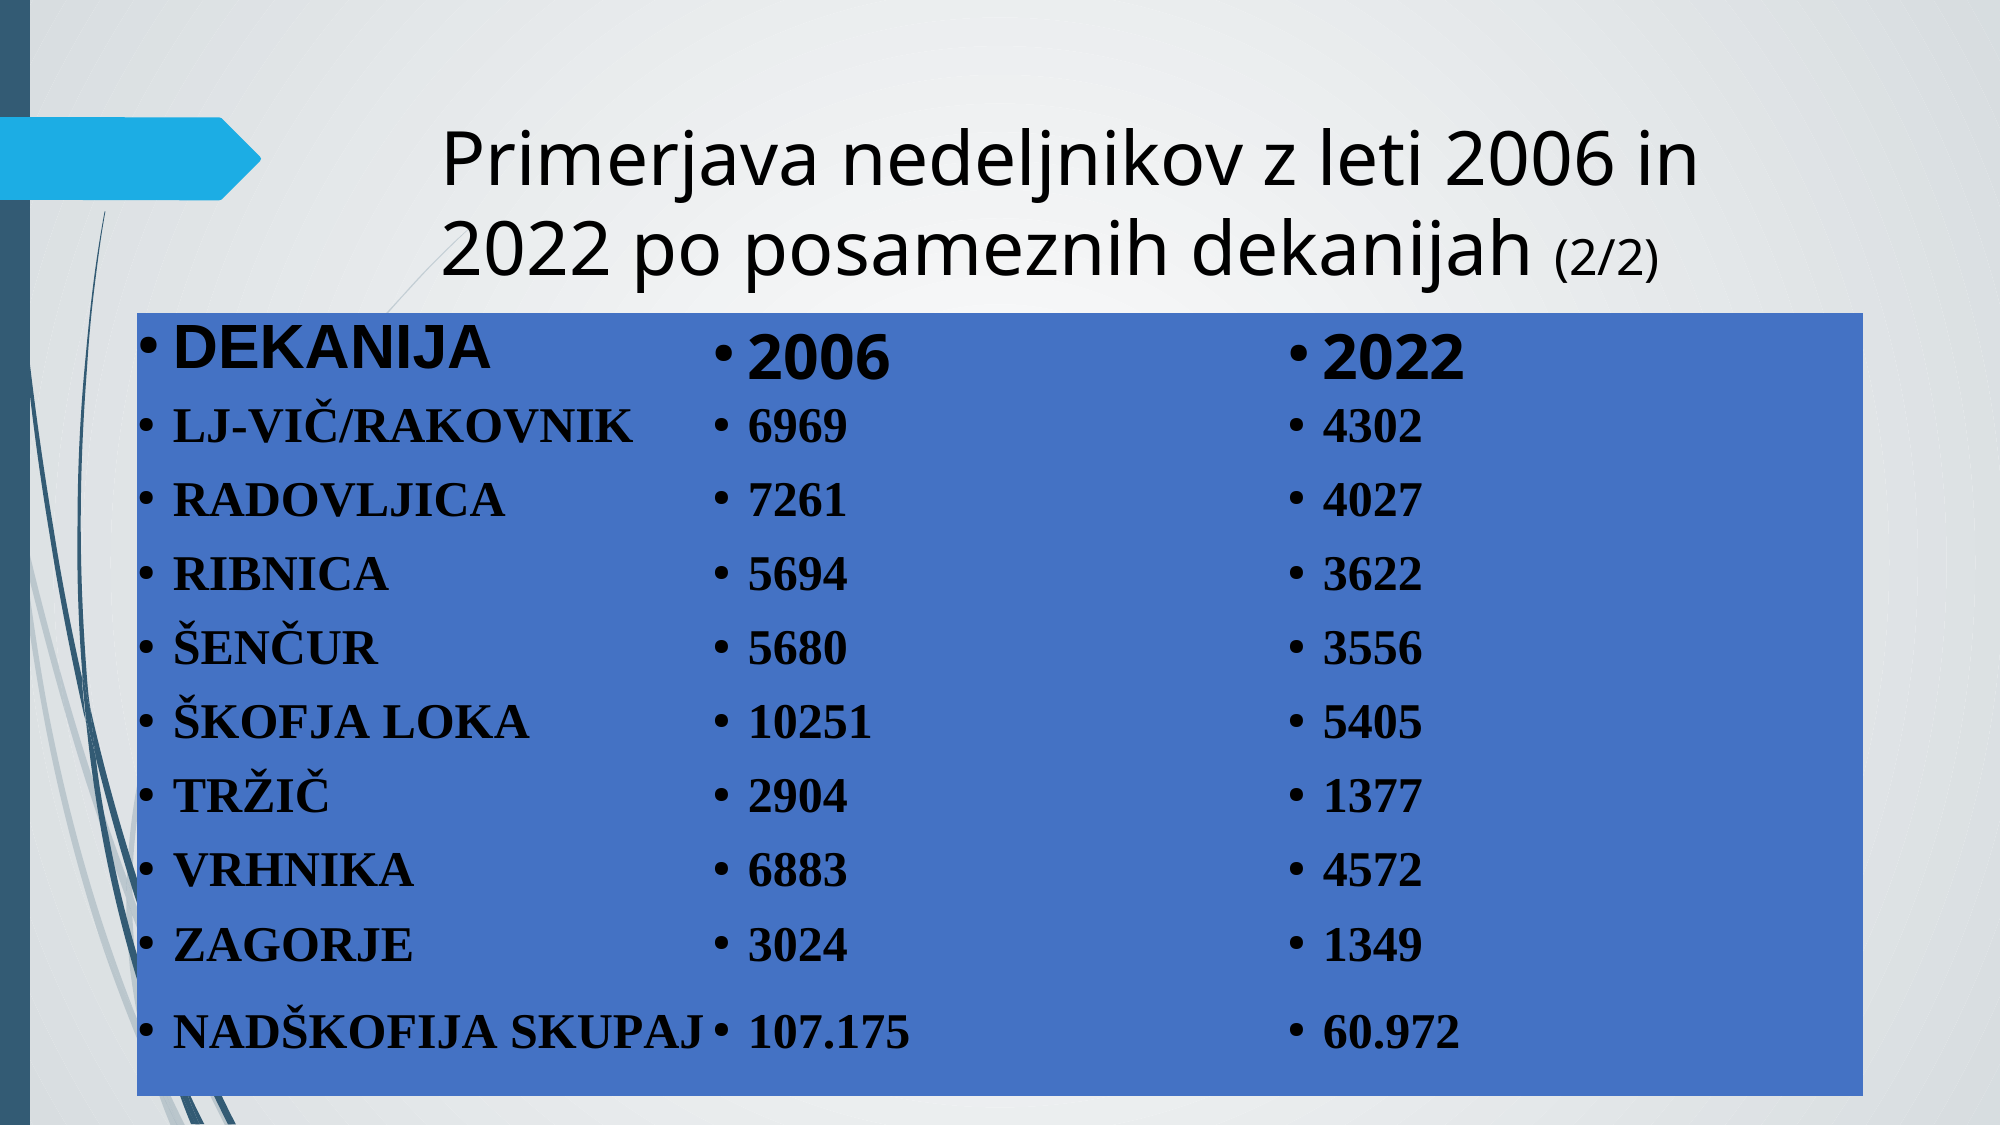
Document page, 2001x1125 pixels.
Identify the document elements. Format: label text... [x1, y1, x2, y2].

table_cell TRŽIČ [137, 768, 713, 842]
table_cell 4572 [1288, 842, 1863, 916]
table_cell ŠKOFJA LOKA [137, 694, 713, 768]
table_cell 6969 [713, 398, 1288, 472]
table_header 2022 [1288, 313, 1863, 398]
table_cell 4027 [1288, 472, 1863, 546]
table_cell 5694 [713, 546, 1288, 620]
title Primerjava nedeljnikov z leti 2006 in 2022 po posameznih dekanijah (2/2) [425, 102, 1888, 313]
table_cell 6883 [713, 842, 1288, 916]
table_cell ŠENČUR [137, 620, 713, 694]
table_cell ZAGORJE [137, 916, 713, 1004]
table_cell 10251 [713, 694, 1288, 768]
table_cell 4302 [1288, 398, 1863, 472]
table_cell RADOVLJICA [137, 472, 713, 546]
table_cell RIBNICA [137, 546, 713, 620]
table_header DEKANIJA [137, 313, 713, 398]
table_cell LJ-VIČ/RAKOVNIK [137, 398, 713, 472]
table_cell VRHNIKA [137, 842, 713, 916]
table_header 2006 [713, 313, 1288, 398]
table_cell NADŠKOFIJA SKUPAJ [137, 1004, 713, 1096]
table_cell 60.972 [1288, 1004, 1863, 1096]
table_cell 7261 [713, 472, 1288, 546]
table_cell 2904 [713, 768, 1288, 842]
table_cell 1349 [1288, 916, 1863, 1004]
table_cell 3556 [1288, 620, 1863, 694]
table_cell 3622 [1288, 546, 1863, 620]
table_cell 3024 [713, 916, 1288, 1004]
table_cell 5680 [713, 620, 1288, 694]
table_cell 5405 [1288, 694, 1863, 768]
table_cell 107.175 [713, 1004, 1288, 1096]
table_cell 1377 [1288, 768, 1863, 842]
